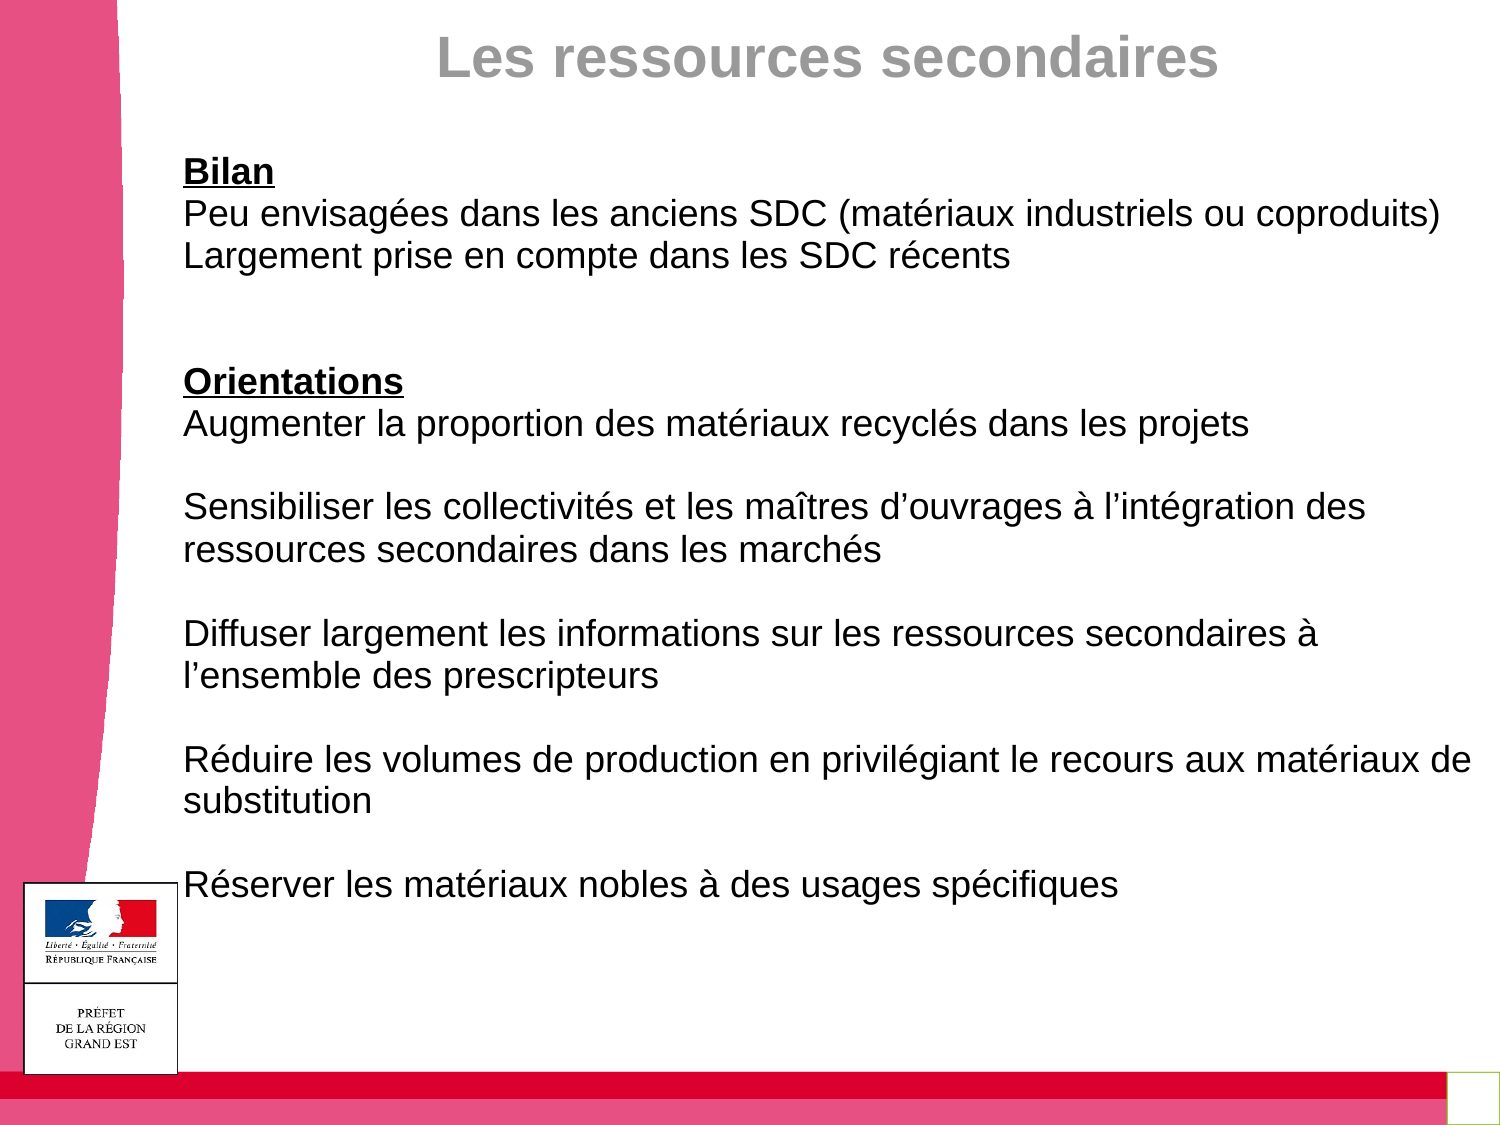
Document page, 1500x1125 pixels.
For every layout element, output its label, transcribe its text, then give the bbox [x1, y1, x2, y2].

picture [0, 0, 1500, 1125]
title Les ressources secondaires [129, 8, 1500, 107]
title Bilan Peu envisagées dans les anciens SDC (matériaux industriels ou coproduits) Largement prise en compte dans les SDC récents Orientations Augmenter la proportion des matériaux recyclés dans les projets Sensibiliser les collectivités et les maîtres d’ouvrages à l’intégration des ressources secondaires dans les marchés Diffuser largement les informations sur les ressources secondaires à l’ensemble des prescripteurs Réduire les volumes de production en privilégiant le recours aux matériaux de substitution Réserver les matériaux nobles à des usages spécifiques [183, 123, 1483, 934]
